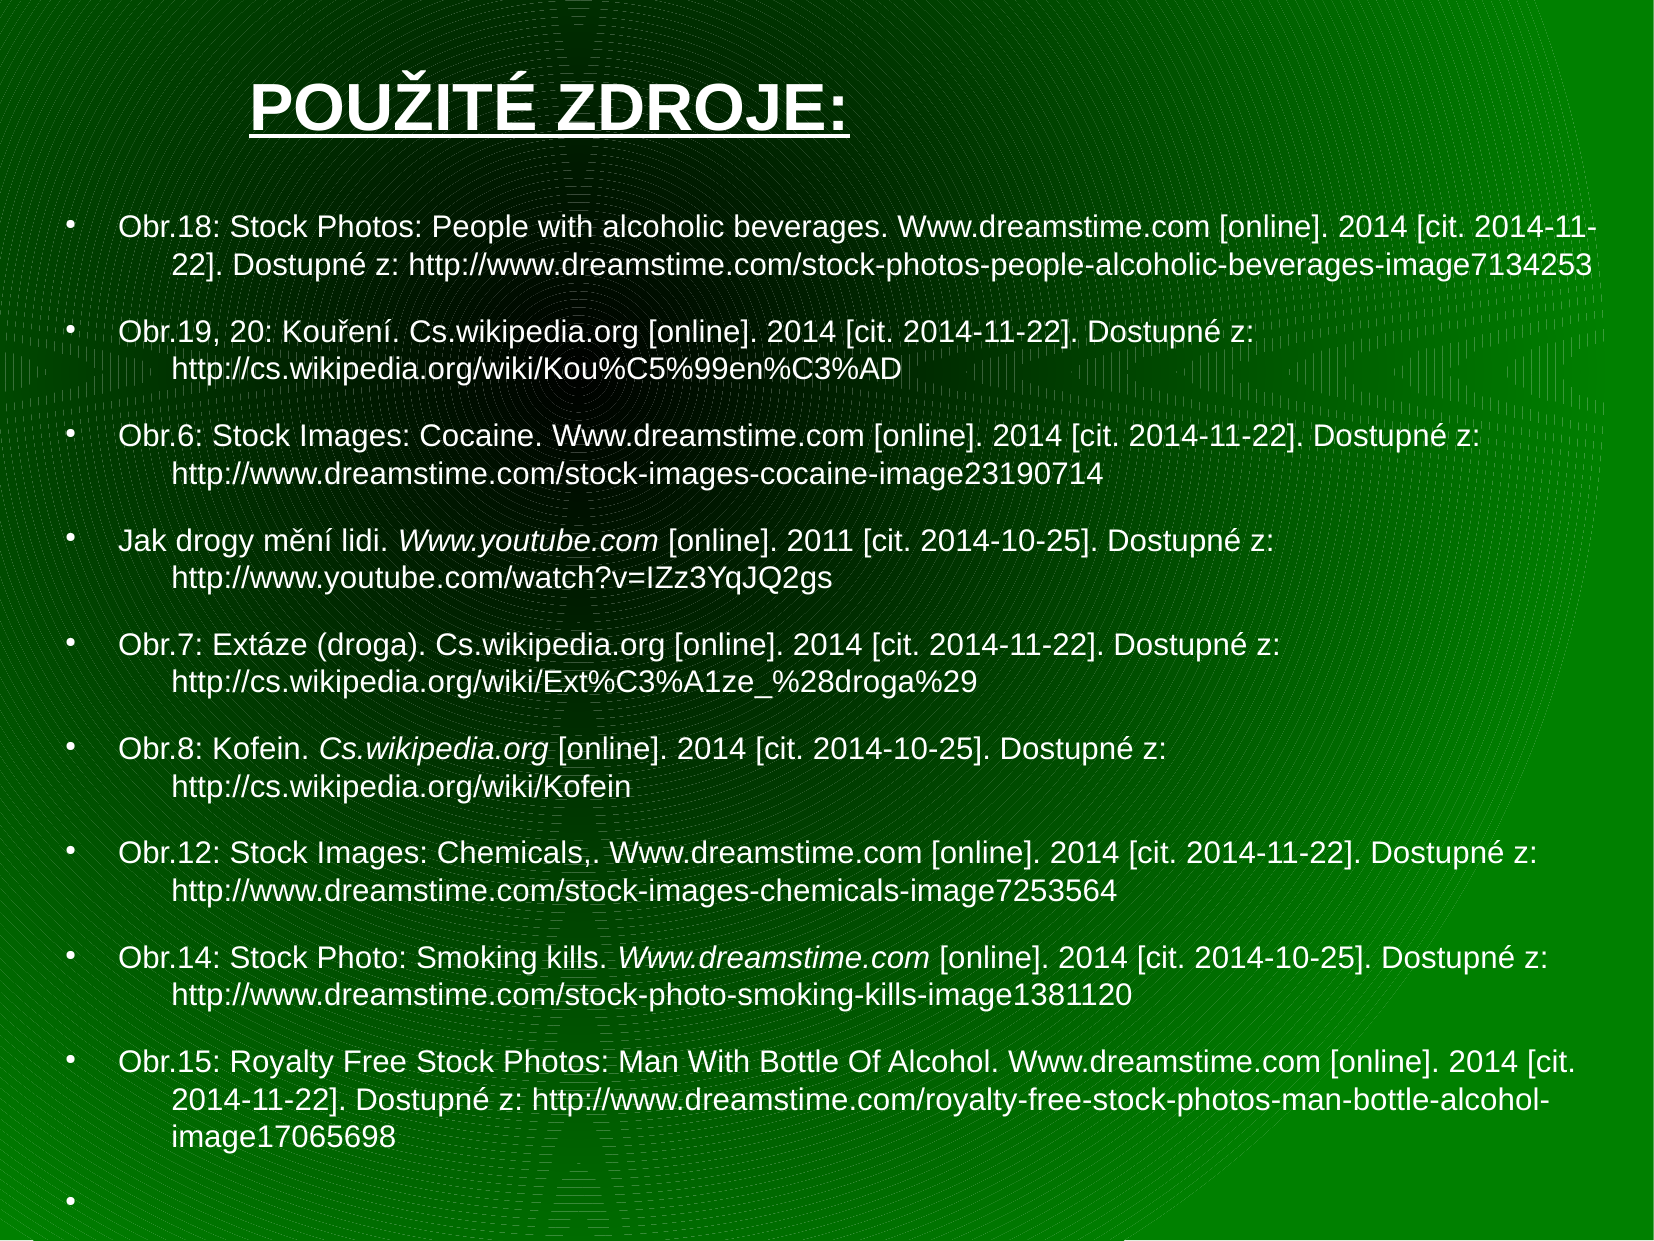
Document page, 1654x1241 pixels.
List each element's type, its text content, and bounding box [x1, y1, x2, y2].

title POUŽITÉ ZDROJE: [82, 0, 1571, 206]
list Obr.18: Stock Photos: People with alcoholic beverages. Www.dreamstime.com [online]. 2014 [cit. 2014-11-22]. Dostupné z: http://www.dreamstime.com/stock-photos-people-alcoholic-beverages-image7134253 Obr.19, 20: Kouření. Cs.wikipedia.org [online]. 2014 [cit. 2014-11-22]. Dostupné z: http://cs.wikipedia.org/wiki/Kou%C5%99en%C3%AD Obr.6: Stock Images: Cocaine. Www.dreamstime.com [online]. 2014 [cit. 2014-11-22]. Dostupné z: http://www.dreamstime.com/stock-images-cocaine-image23190714 Jak drogy mění lidi. Www.youtube.com [online]. 2011 [cit. 2014-10-25]. Dostupné z: http://www.youtube.com/watch?v=IZz3YqJQ2gs Obr.7: Extáze (droga). Cs.wikipedia.org [online]. 2014 [cit. 2014-11-22]. Dostupné z: http://cs.wikipedia.org/wiki/Ext%C3%A1ze_%28droga%29 Obr.8: Kofein. Cs.wikipedia.org [online]. 2014 [cit. 2014-10-25]. Dostupné z: http://cs.wikipedia.org/wiki/Kofein Obr.12: Stock Images: Chemicals,. Www.dreamstime.com [online]. 2014 [cit. 2014-11-22]. Dostupné z: http://www.dreamstime.com/stock-images-chemicals-image7253564 Obr.14: Stock Photo: Smoking kills. Www.dreamstime.com [online]. 2014 [cit. 2014-10-25]. Dostupné z: http://www.dreamstime.com/stock-photo-smoking-kills-image1381120 Obr.15: Royalty Free Stock Photos: Man With Bottle Of Alcohol. Www.dreamstime.com [online]. 2014 [cit. 2014-11-22]. Dostupné z: http://www.dreamstime.com/royalty-free-stock-photos-man-bottle-alcohol-image17065698 [29, 206, 1625, 1229]
